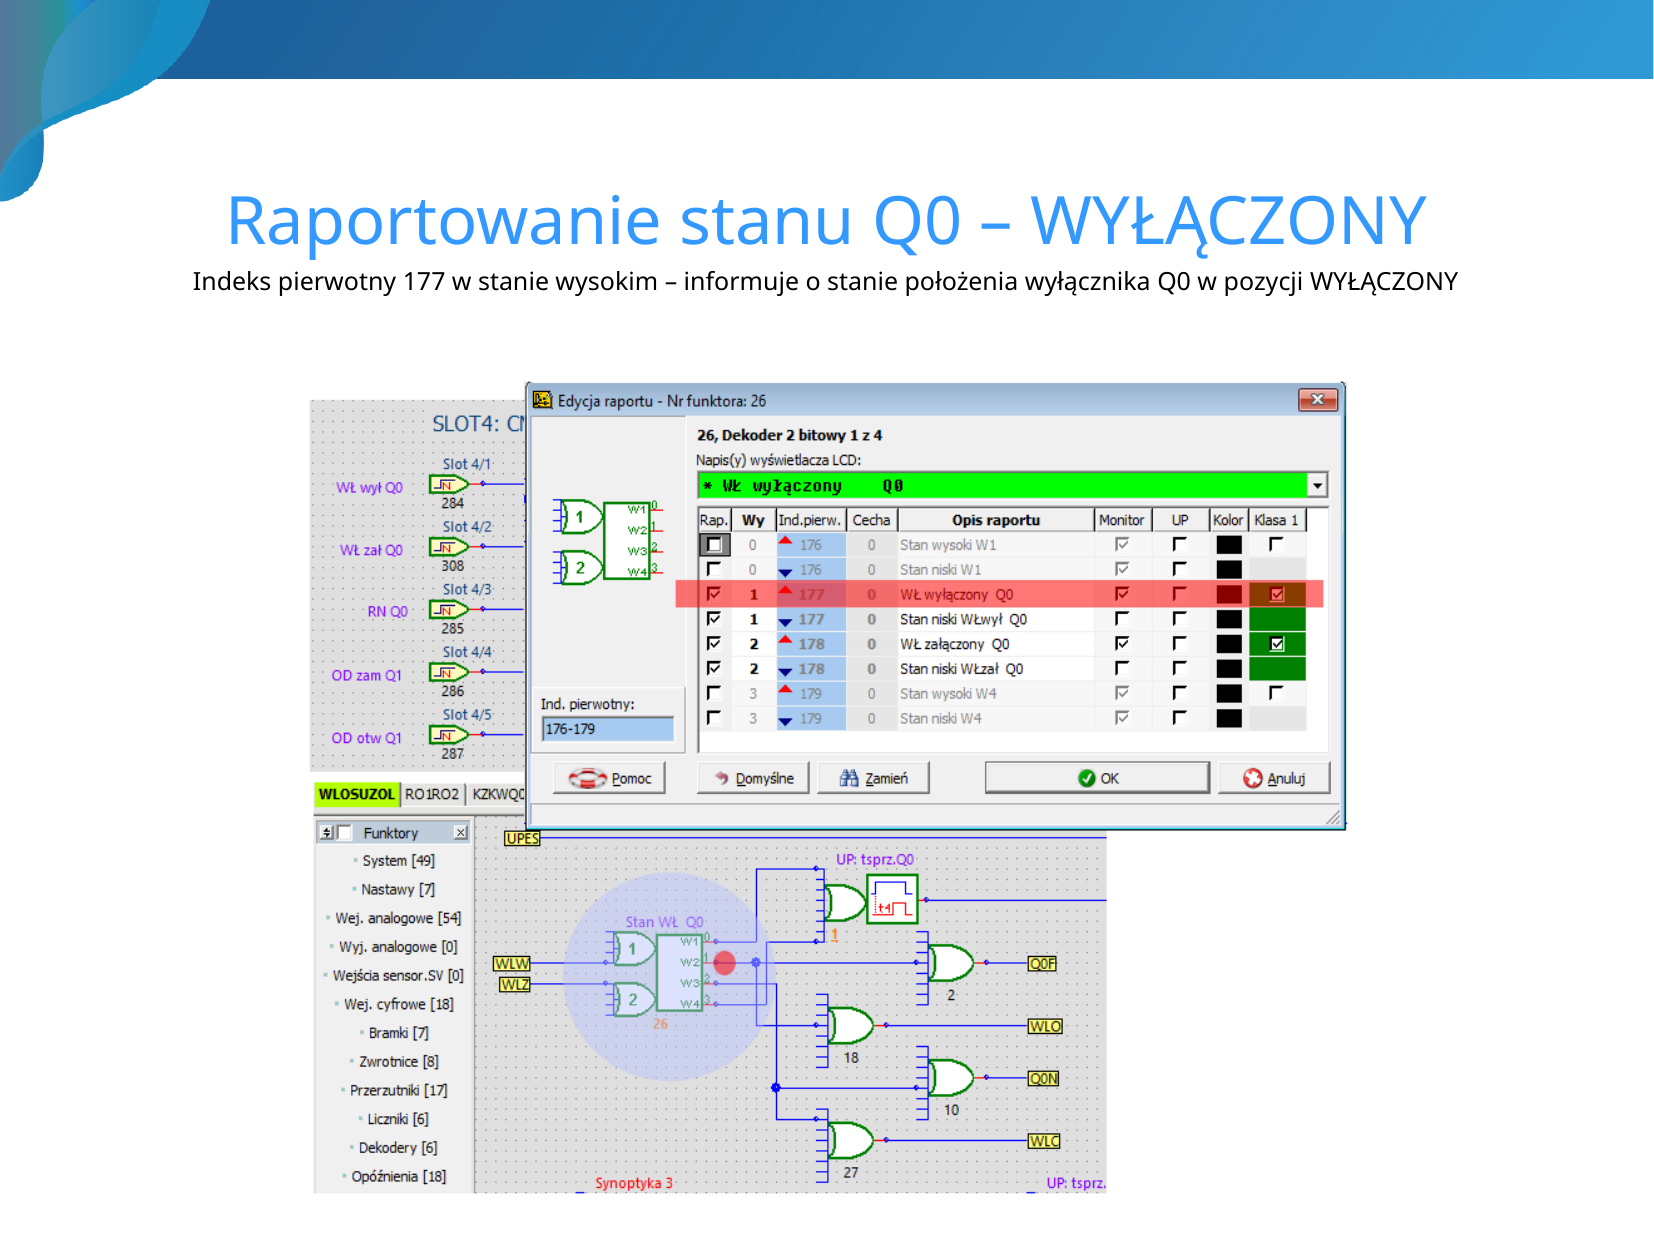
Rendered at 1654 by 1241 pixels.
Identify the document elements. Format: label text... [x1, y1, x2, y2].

picture [0, 0, 1654, 1241]
title Raportowanie stanu Q0 – WYŁĄCZONY Indeks pierwotny 177 w stanie wysokim – informuje o stanie położenia wyłącznika Q0 w pozycji WYŁĄCZONY [82, 132, 1571, 340]
